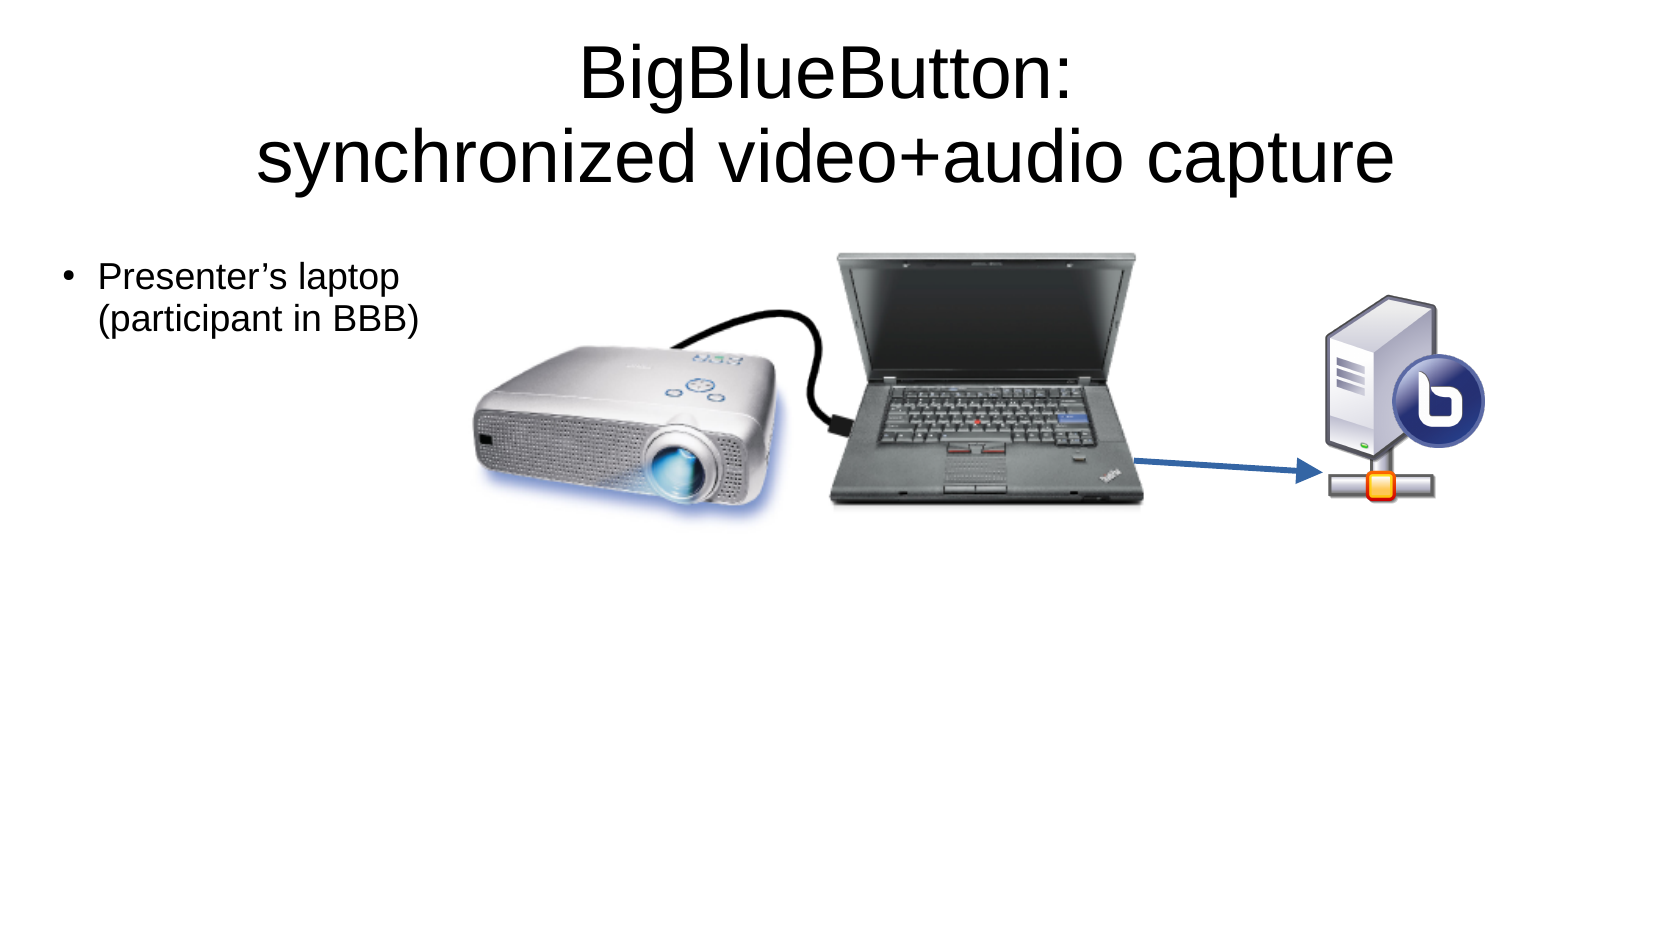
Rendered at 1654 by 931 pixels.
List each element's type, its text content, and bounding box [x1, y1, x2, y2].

picture [1275, 292, 1489, 508]
picture [460, 236, 1158, 540]
text_box Presenter’s laptop (participant in BBB) [47, 248, 449, 839]
title BigBlueButton: synchronized video+audio capture [82, 30, 1571, 199]
